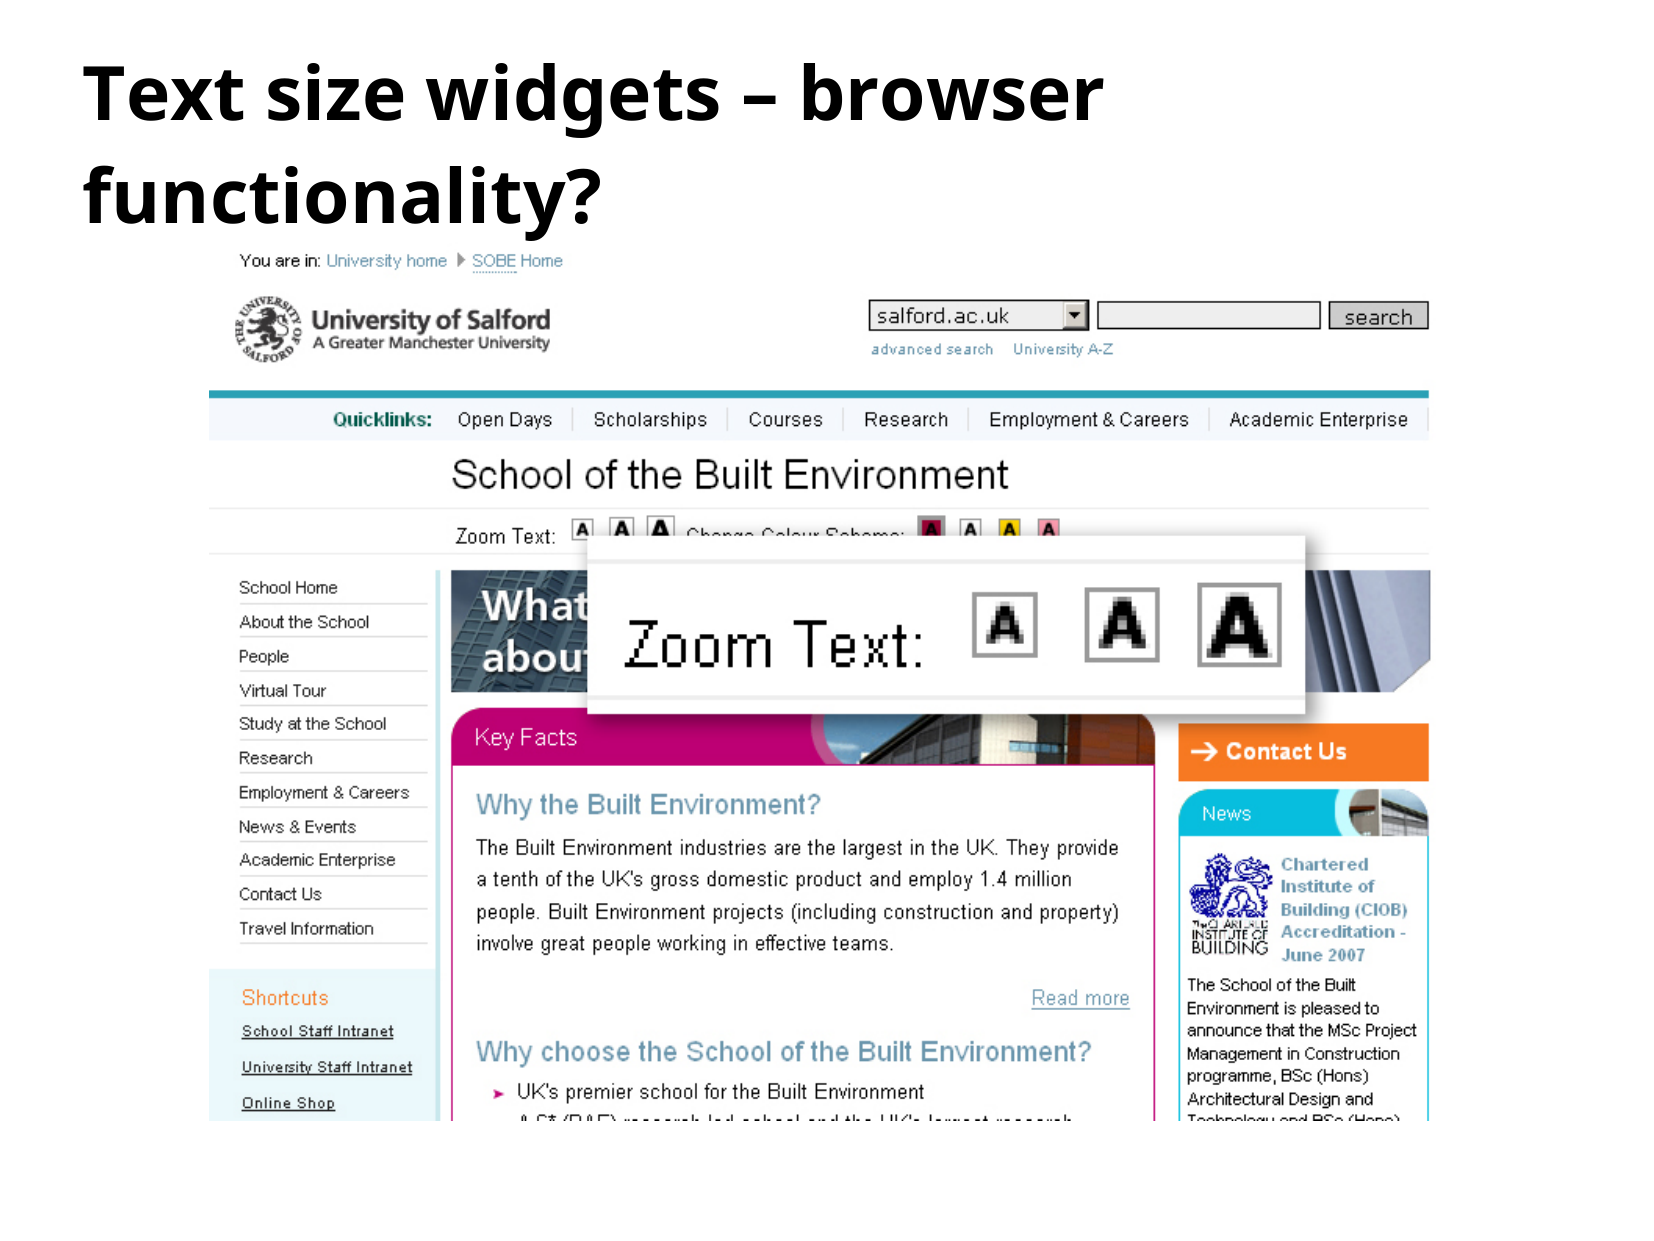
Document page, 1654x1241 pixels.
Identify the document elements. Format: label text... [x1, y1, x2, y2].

picture [209, 242, 1451, 1121]
title Text size widgets – browser functionality? [82, 86, 1571, 200]
